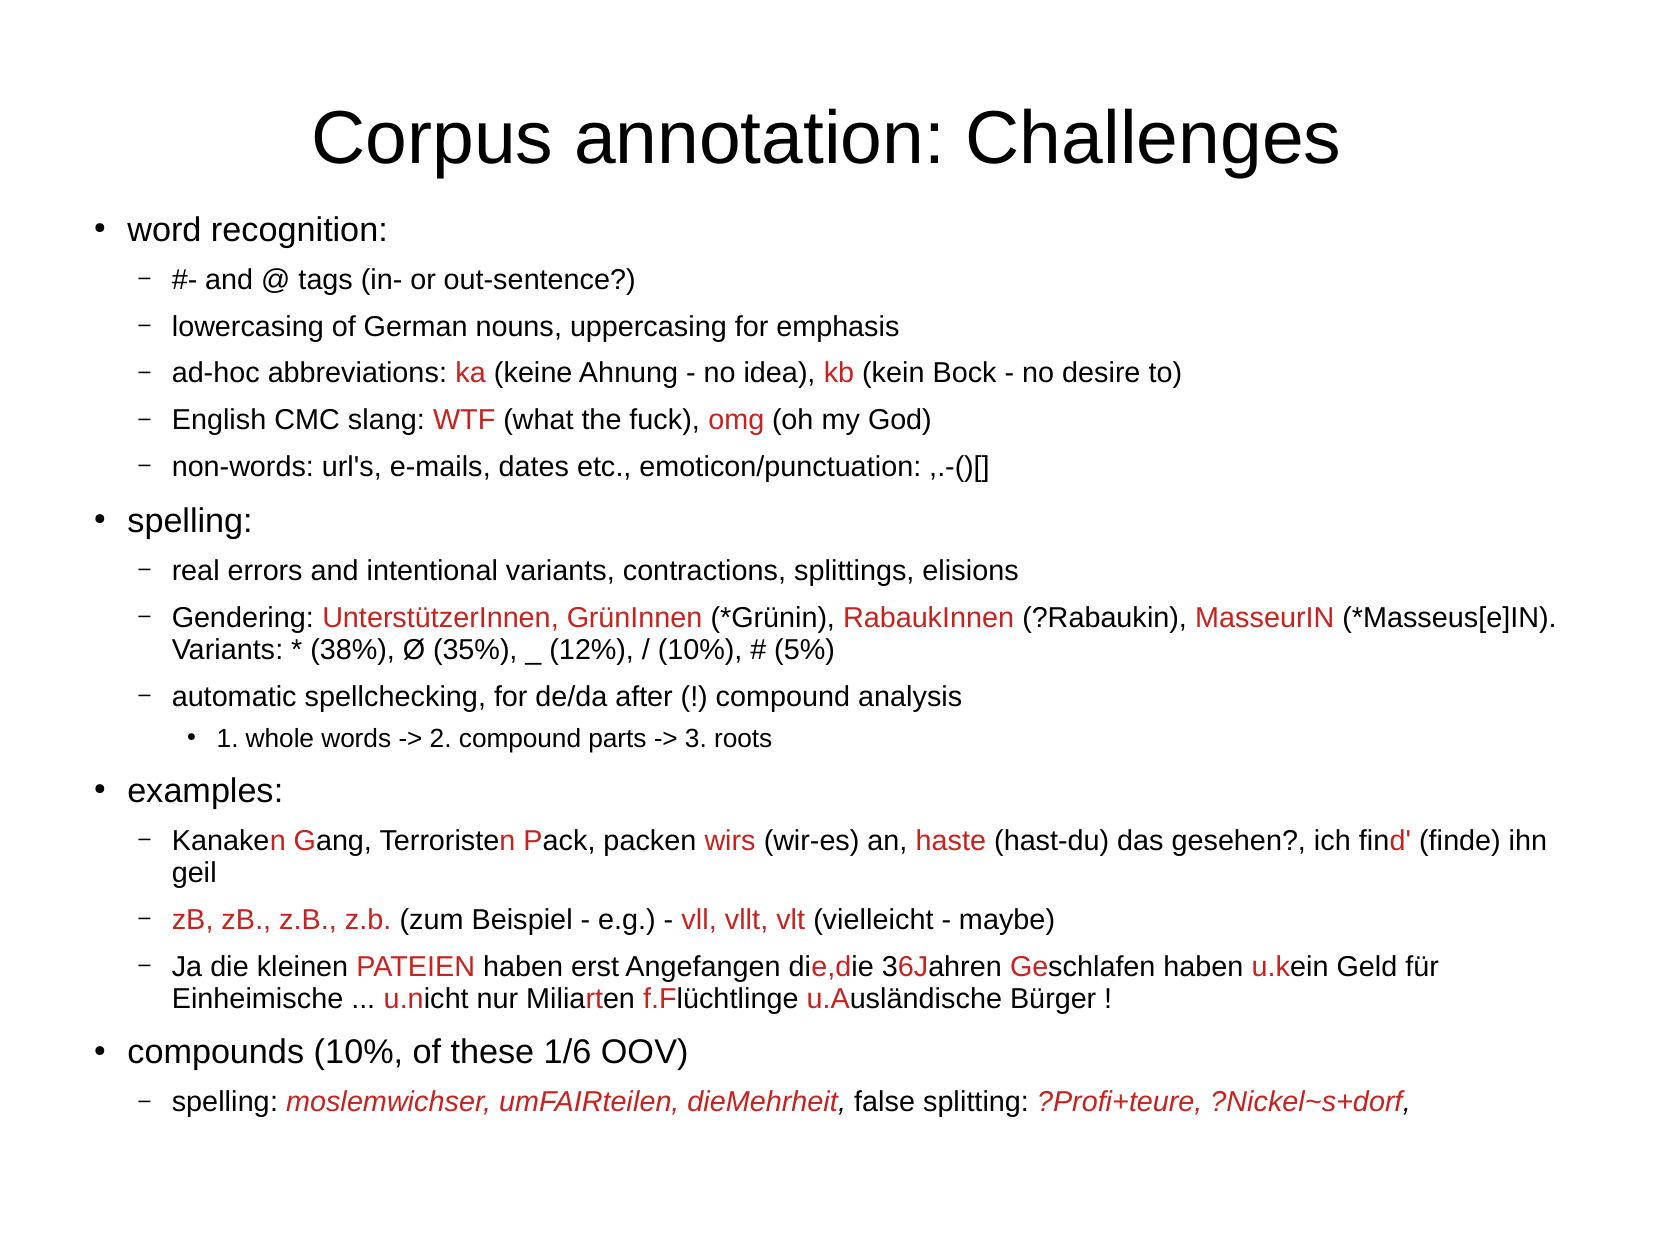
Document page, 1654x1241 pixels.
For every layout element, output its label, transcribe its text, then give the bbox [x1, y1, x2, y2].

title Corpus annotation: Challenges [82, 49, 1571, 210]
list word recognition: #- and @ tags (in- or out-sentence?) lowercasing of German nouns, uppercasing for emphasis ad-hoc abbreviations: ka (keine Ahnung - no idea), kb (kein Bock - no desire to) English CMC slang: WTF (what the fuck), omg (oh my God) non-words: url's, e-mails, dates etc., emoticon/punctuation: ,.-()[] spelling: real errors and intentional variants, contractions, splittings, elisions Gendering: UnterstützerInnen, GrünInnen (*Grünin), RabaukInnen (?Rabaukin), MasseurIN (*Masseus[e]IN). Variants: * (38%), Ø (35%), _ (12%), / (10%), # (5%) automatic spellchecking, for de/da after (!) compound analysis 1. whole words -> 2. compound parts -> 3. roots examples: Kanaken Gang, Terroristen Pack, packen wirs (wir-es) an, haste (hast-du) das gesehen?, ich find' (finde) ihn geil zB, zB., z.B., z.b. (zum Beispiel - e.g.) - vll, vllt, vlt (vielleicht - maybe) Ja die kleinen PATEIEN haben erst Angefangen die,die 36Jahren Geschlafen haben u.kein Geld für Einheimische ... u.nicht nur Miliarten f.Flüchtlinge u.Ausländische Bürger ! compounds (10%, of these 1/6 OOV) spelling: moslemwichser, umFAIRteilen, dieMehrheit, false splitting: ?Profi+teure, ?Nickel~s+dorf, [82, 210, 1571, 1126]
